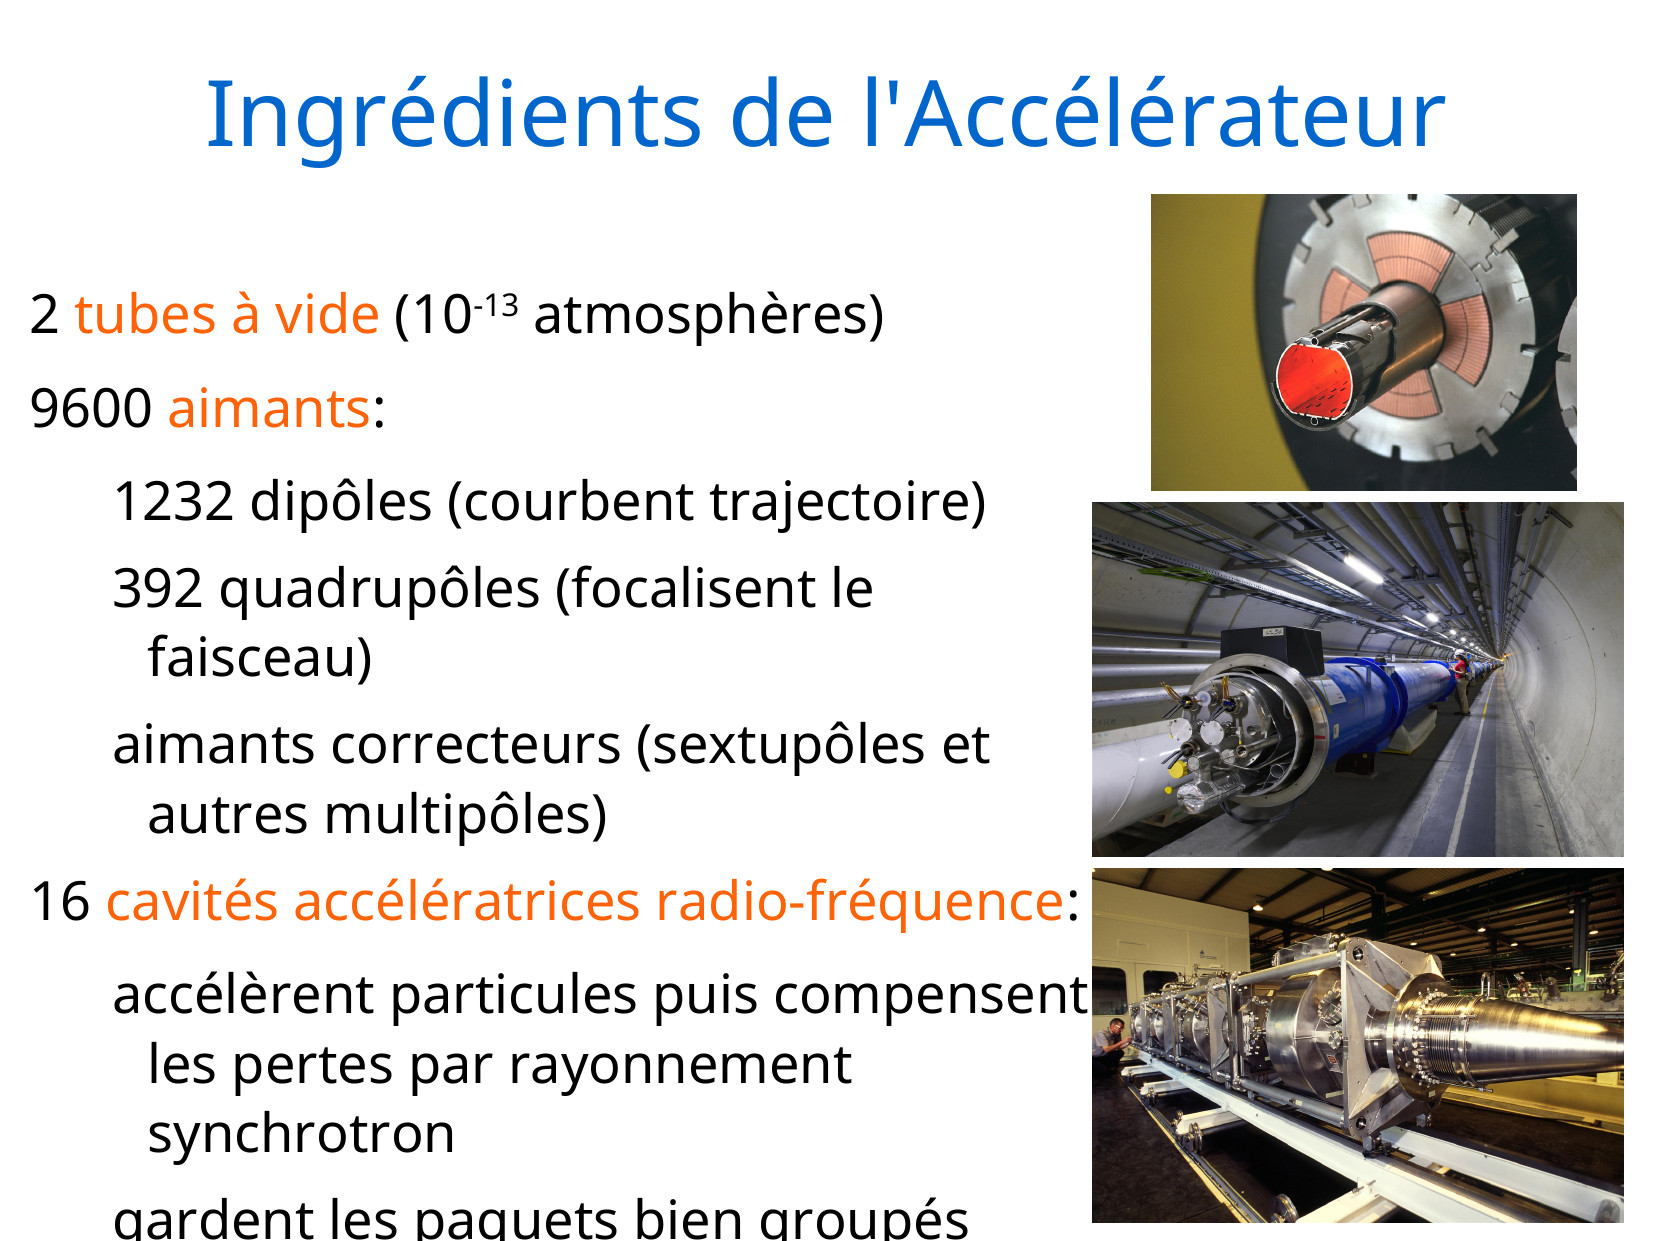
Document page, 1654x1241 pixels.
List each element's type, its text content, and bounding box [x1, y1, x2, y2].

picture [1092, 502, 1624, 857]
title Ingrédients de l'Accélérateur [0, 8, 1654, 216]
list 2 tubes à vide (10-13 atmosphères)‏ 9600 aimants: 1232 dipôles (courbent trajectoire)‏ 392 quadrupôles (focalisent le faisceau)‏ aimants correcteurs (sextupôles et autres multipôles) 16 cavités accélératrices radio-fréquence: accélèrent particules puis compensent les pertes par rayonnement synchrotron gardent les paquets bien groupés [0, 278, 1093, 1158]
picture [1151, 194, 1577, 491]
picture [1092, 868, 1624, 1223]
